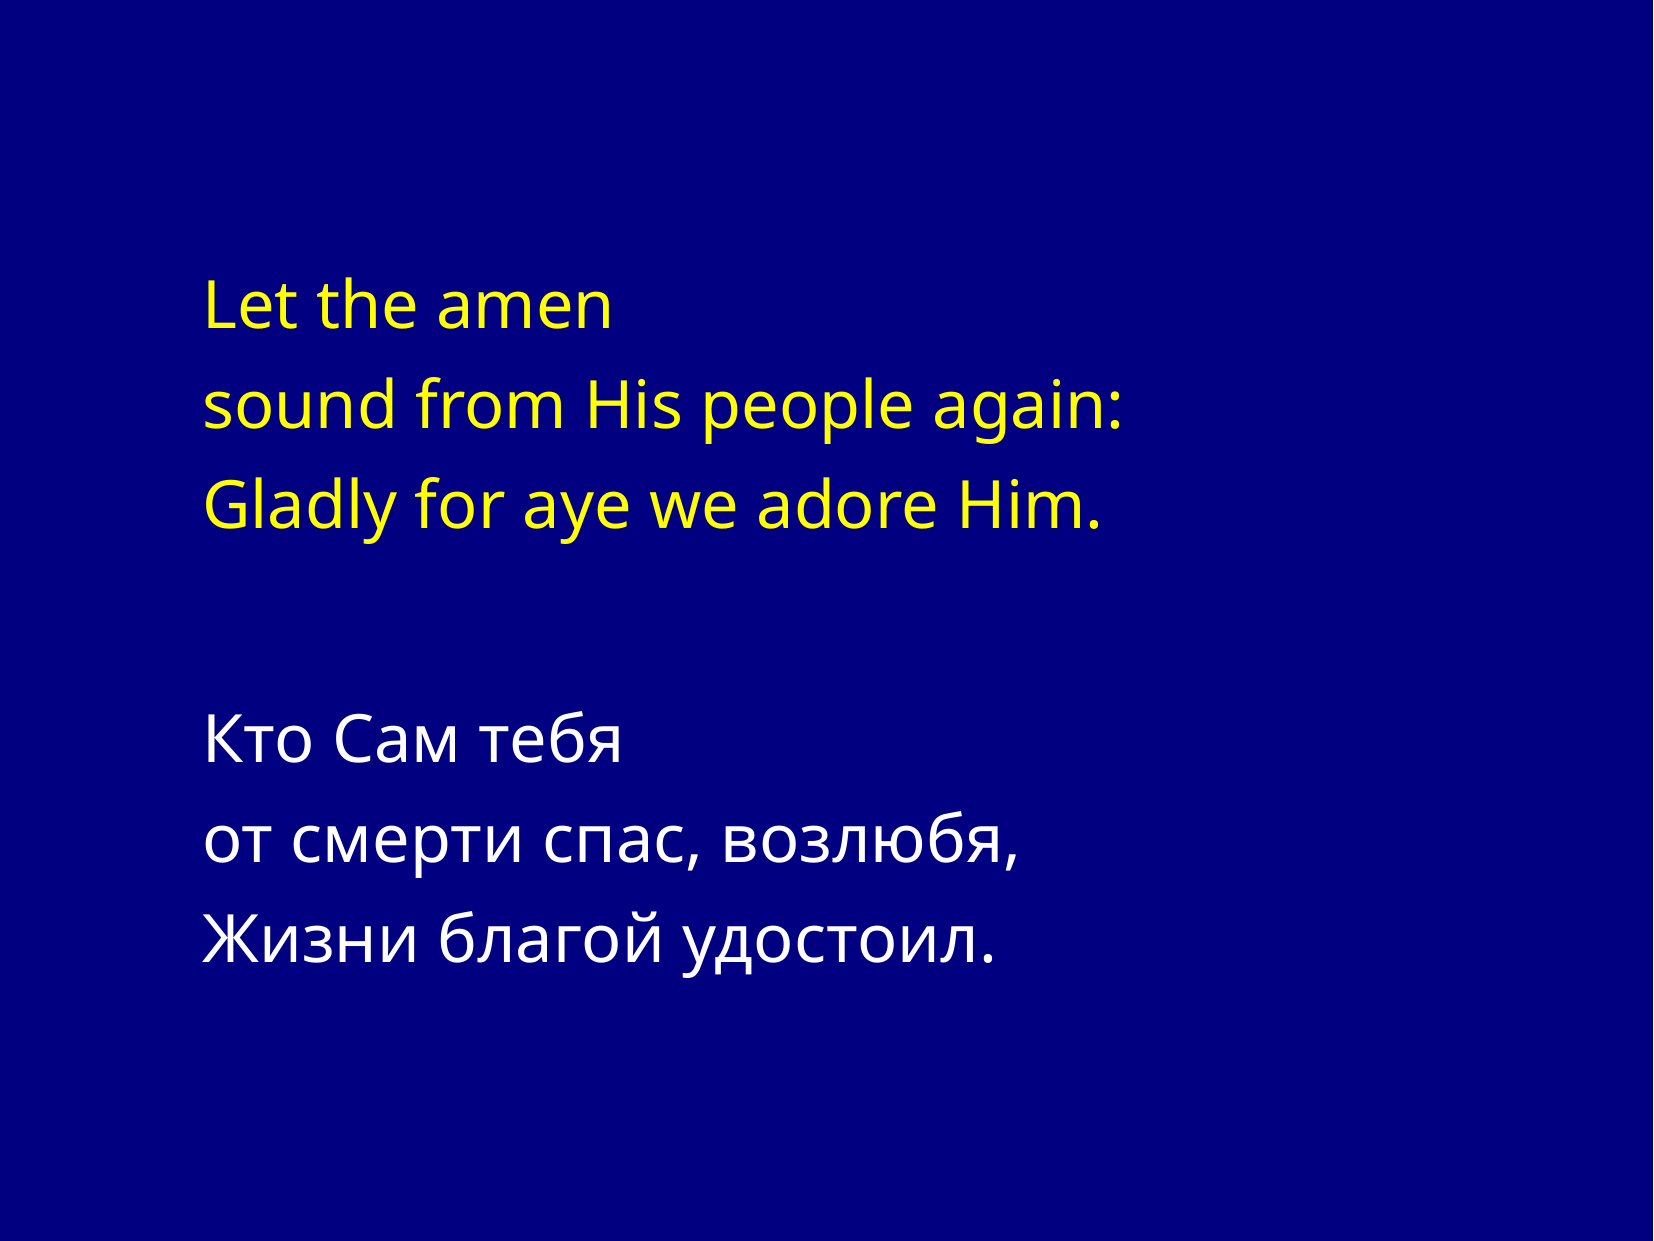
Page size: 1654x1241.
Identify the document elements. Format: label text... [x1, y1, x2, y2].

text_box Кто Сам тебя от смерти спас, возлюбя, Жизни благой удостоил. [75, 675, 1576, 1163]
text_box Let the amen sound from His people again: Gladly for aye we adore Him. [75, 150, 1576, 638]
